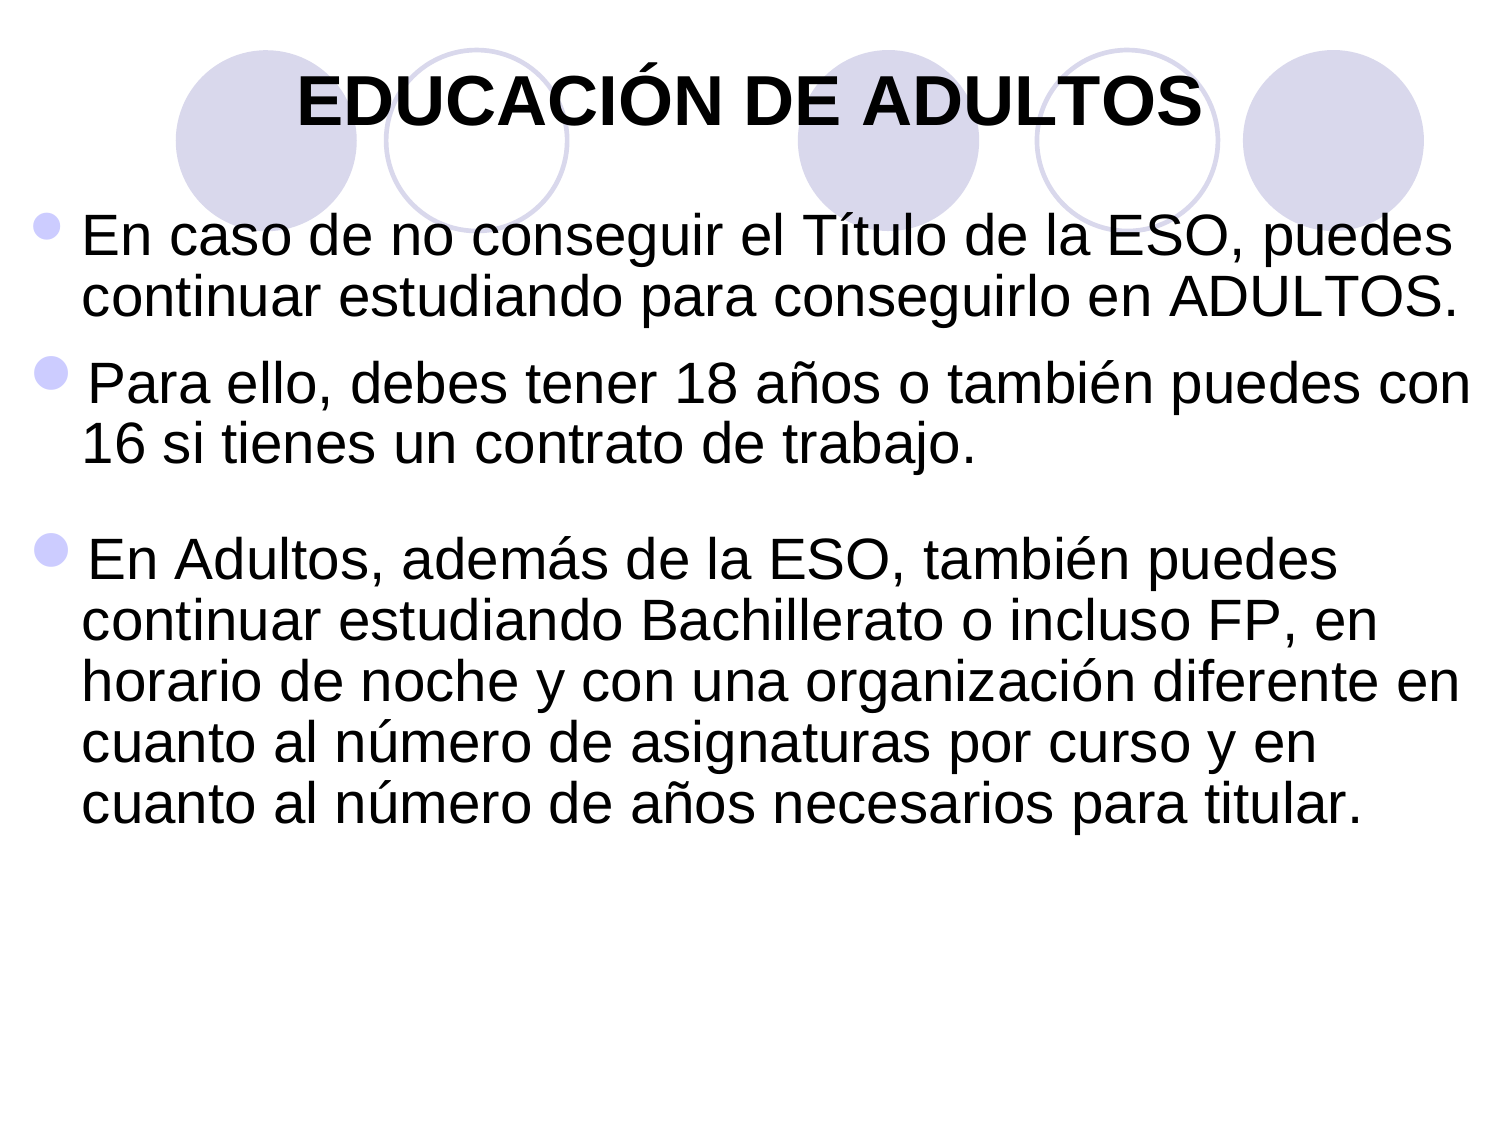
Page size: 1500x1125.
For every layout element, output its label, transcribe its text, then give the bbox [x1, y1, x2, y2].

text_box En caso de no conseguir el Título de la ESO, puedes continuar estudiando para conseguirlo en ADULTOS. [29, 206, 1500, 354]
text_box EDUCACIÓN DE ADULTOS [75, 45, 1426, 149]
text_box En Adultos, además de la ESO, también puedes continuar estudiando Bachillerato o incluso FP, en horario de noche y con una organización diferente en cuanto al número de asignaturas por curso y en cuanto al número de años necesarios para titular. [29, 531, 1500, 857]
text_box Para ello, debes tener 18 años o también puedes con 16 si tienes un contrato de trabajo. [29, 354, 1500, 503]
